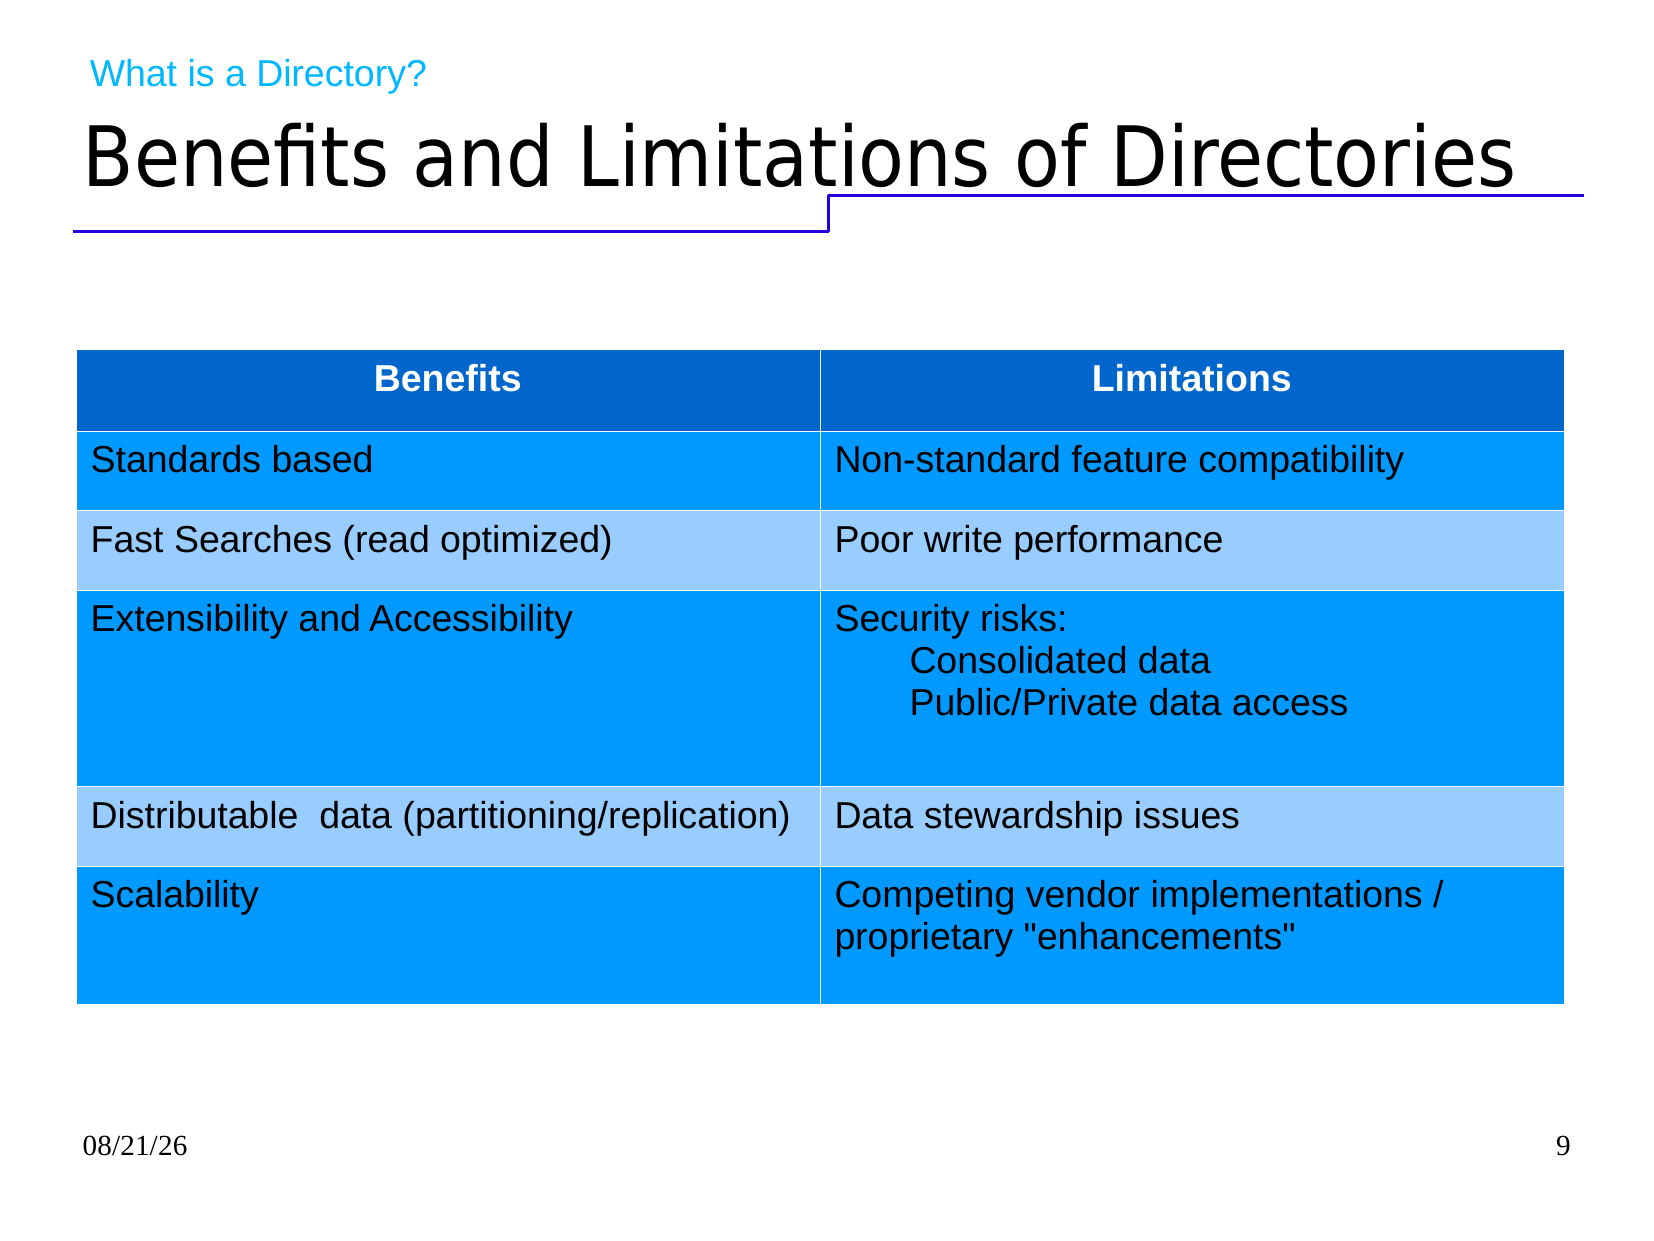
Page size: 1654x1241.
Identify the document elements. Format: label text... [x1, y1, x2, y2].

table_cell Extensibility and Accessibility [77, 591, 820, 786]
table_header Limitations [821, 350, 1564, 431]
title Benefits and Limitations of Directories [82, 60, 1571, 255]
table_cell Competing vendor implementations / proprietary "enhancements" [821, 867, 1564, 1004]
table_cell Security risks: Consolidated data Public/Private data access [821, 591, 1564, 786]
table_cell Standards based [77, 432, 820, 510]
table_cell Data stewardship issues [821, 787, 1564, 866]
table_header Benefits [77, 350, 820, 431]
table_cell Fast Searches (read optimized) [77, 511, 820, 590]
table_cell Scalability [77, 867, 820, 1004]
table_cell Poor write performance [821, 511, 1564, 590]
table_cell Non-standard feature compatibility [821, 432, 1564, 510]
text_box What is a Directory? [75, 45, 571, 102]
table_cell Distributable data (partitioning/replication) [77, 787, 820, 866]
